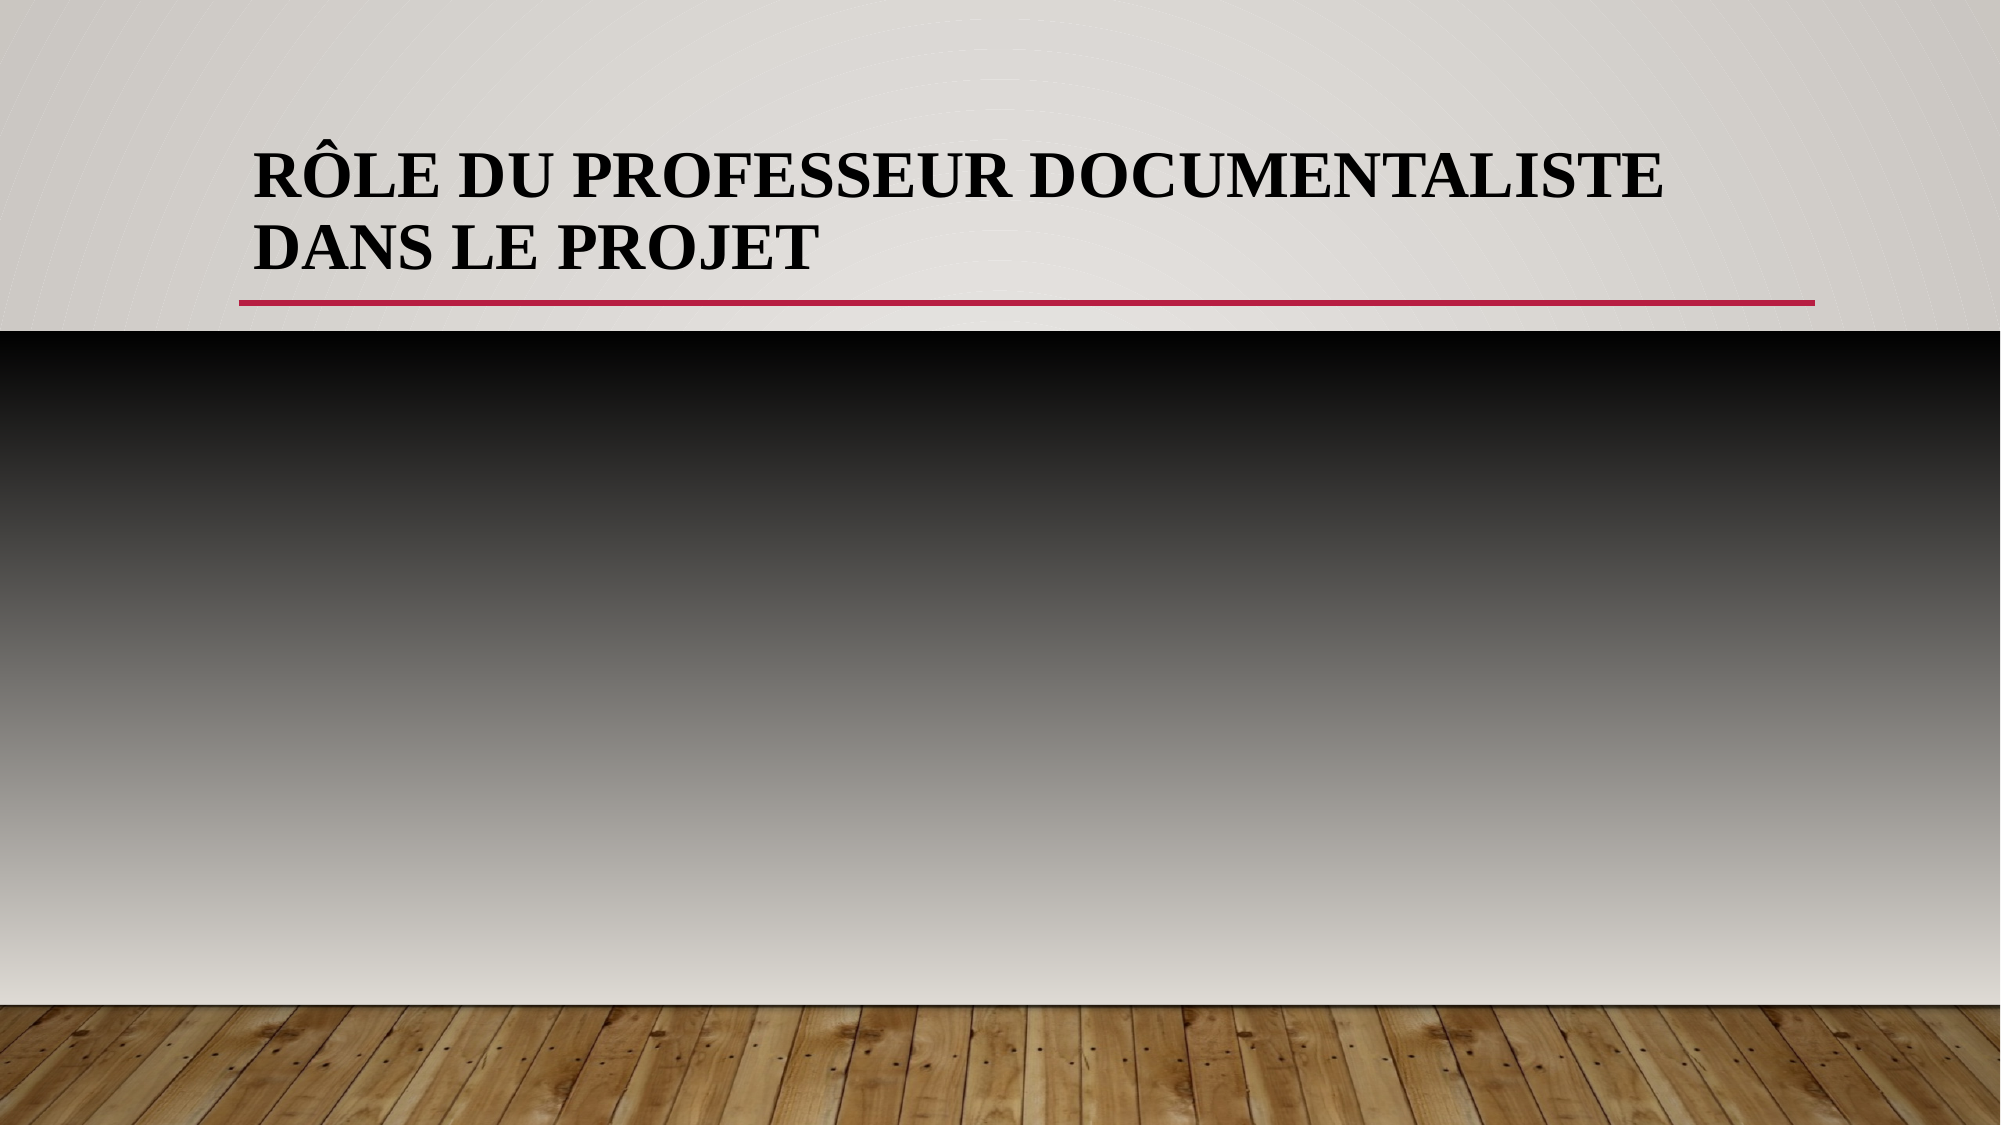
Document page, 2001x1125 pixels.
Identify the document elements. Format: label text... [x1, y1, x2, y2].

title Rôle du professeur documentaliste Dans le projet [238, 131, 1814, 305]
list [238, 330, 1814, 897]
